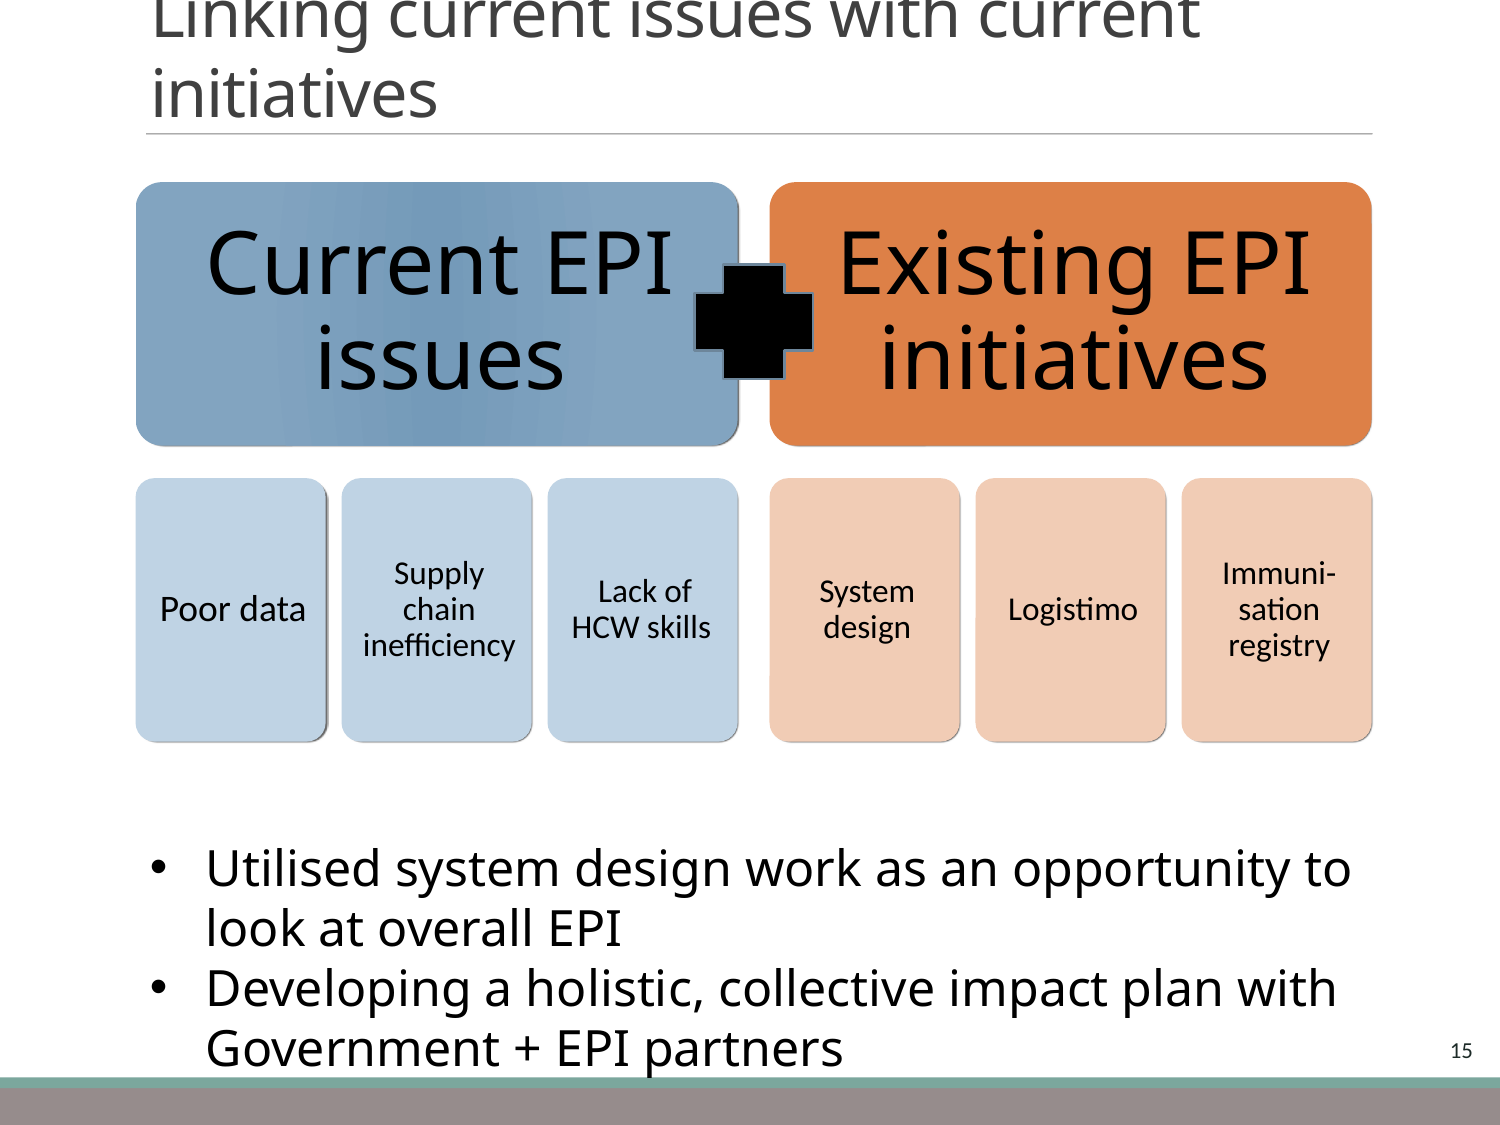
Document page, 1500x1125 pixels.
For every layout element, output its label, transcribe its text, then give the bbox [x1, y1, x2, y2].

text_box Immuni-sation registry [1181, 478, 1372, 742]
text_box Existing EPI initiatives [769, 182, 1372, 446]
text_box Lack of HCW skills [547, 478, 738, 742]
text_box Current EPI issues [135, 182, 738, 446]
text_box Poor data [135, 478, 326, 742]
title Linking current issues with current initiatives [135, 47, 1373, 139]
text_box Supply chain inefficiency [341, 478, 532, 742]
slide_number <number> [1403, 1023, 1489, 1077]
text_box [694, 264, 814, 380]
text_box Utilised system design work as an opportunity to look at overall EPI Developing a holistic, collective impact plan with Government + EPI partners [134, 829, 1373, 1085]
text_box Logistimo [975, 478, 1166, 742]
text_box System design [769, 478, 960, 742]
